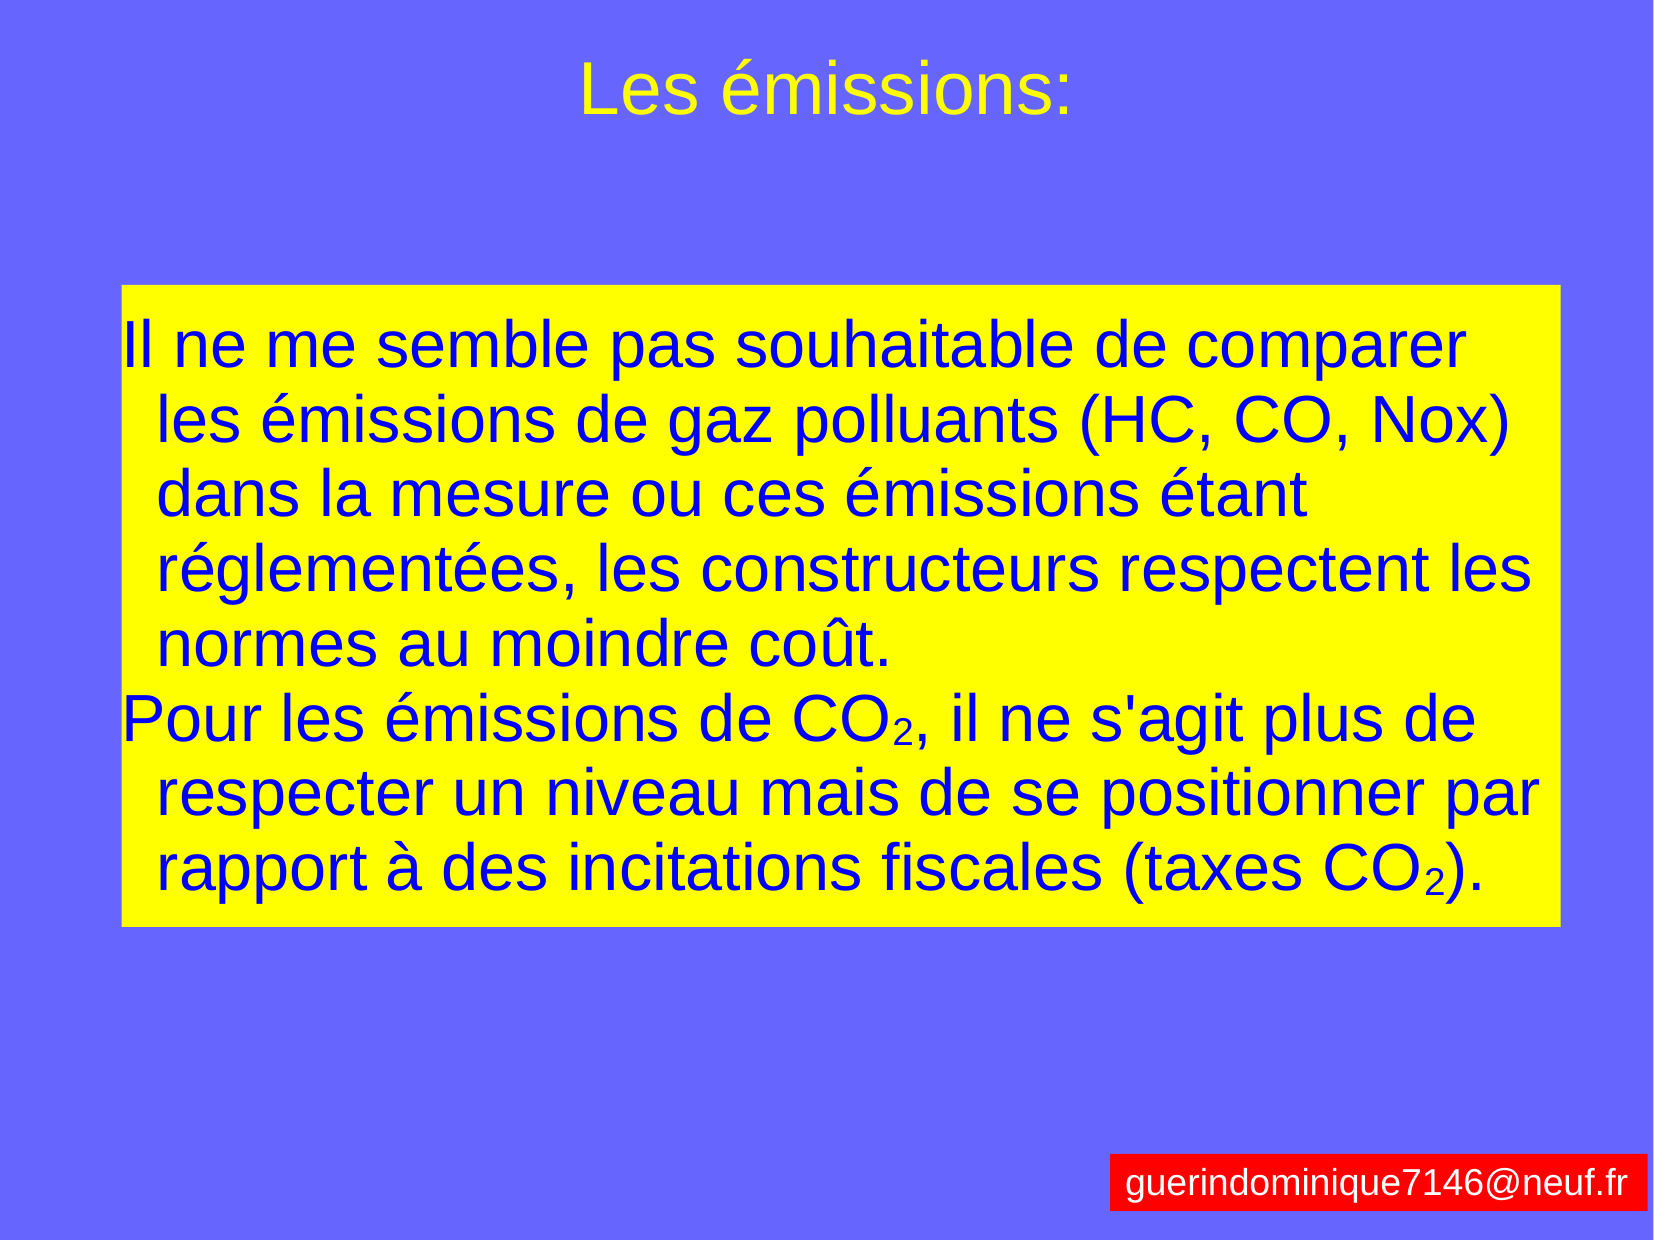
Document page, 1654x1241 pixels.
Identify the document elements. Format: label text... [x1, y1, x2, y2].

title Les émissions: [29, 29, 1625, 148]
subtitle Il ne me semble pas souhaitable de comparer les émissions de gaz polluants (HC, CO, Nox) dans la mesure ou ces émissions étant réglementées, les constructeurs respectent les normes au moindre coût. Pour les émissions de CO2, il ne s'agit plus de respecter un niveau mais de se positionner par rapport à des incitations fiscales (taxes CO2). [121, 284, 1561, 927]
text_box guerindominique7146@neuf.fr [1110, 1153, 1648, 1211]
